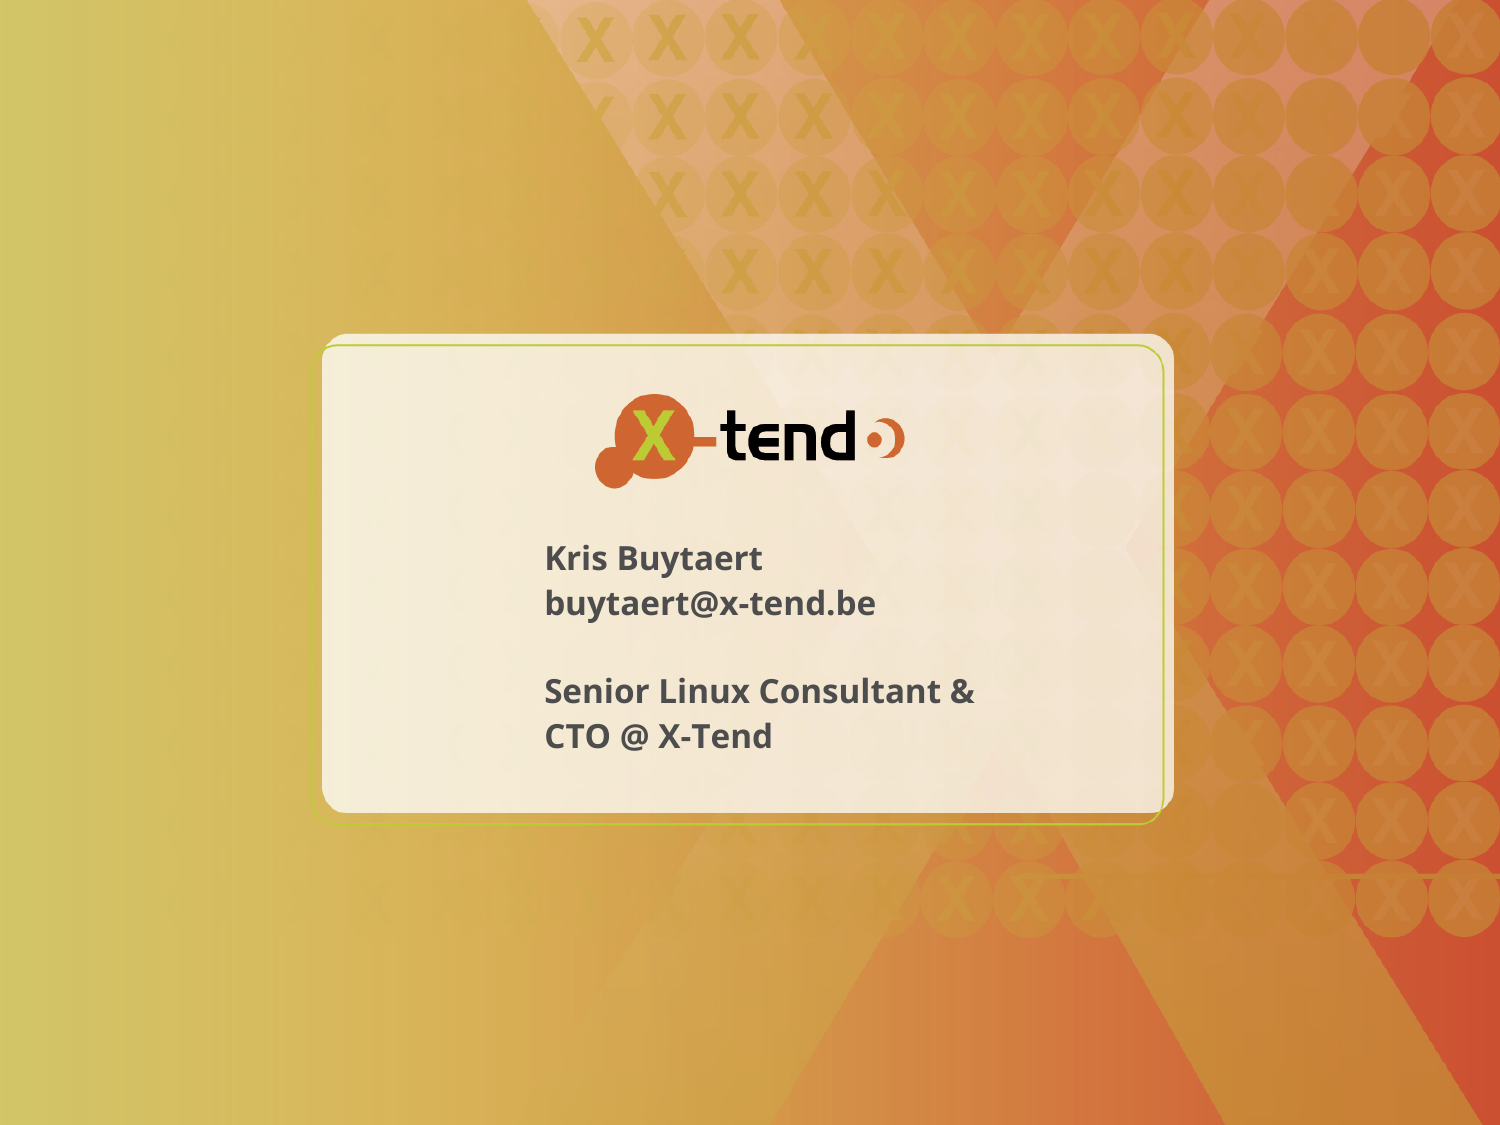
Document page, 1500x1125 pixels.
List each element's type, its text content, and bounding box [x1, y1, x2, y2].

text_box Kris Buytaert buytaert@x-tend.be Senior Linux Consultant & CTO @ X-Tend [529, 527, 1031, 694]
picture [0, 0, 1500, 1125]
text_box [112, 349, 1388, 591]
